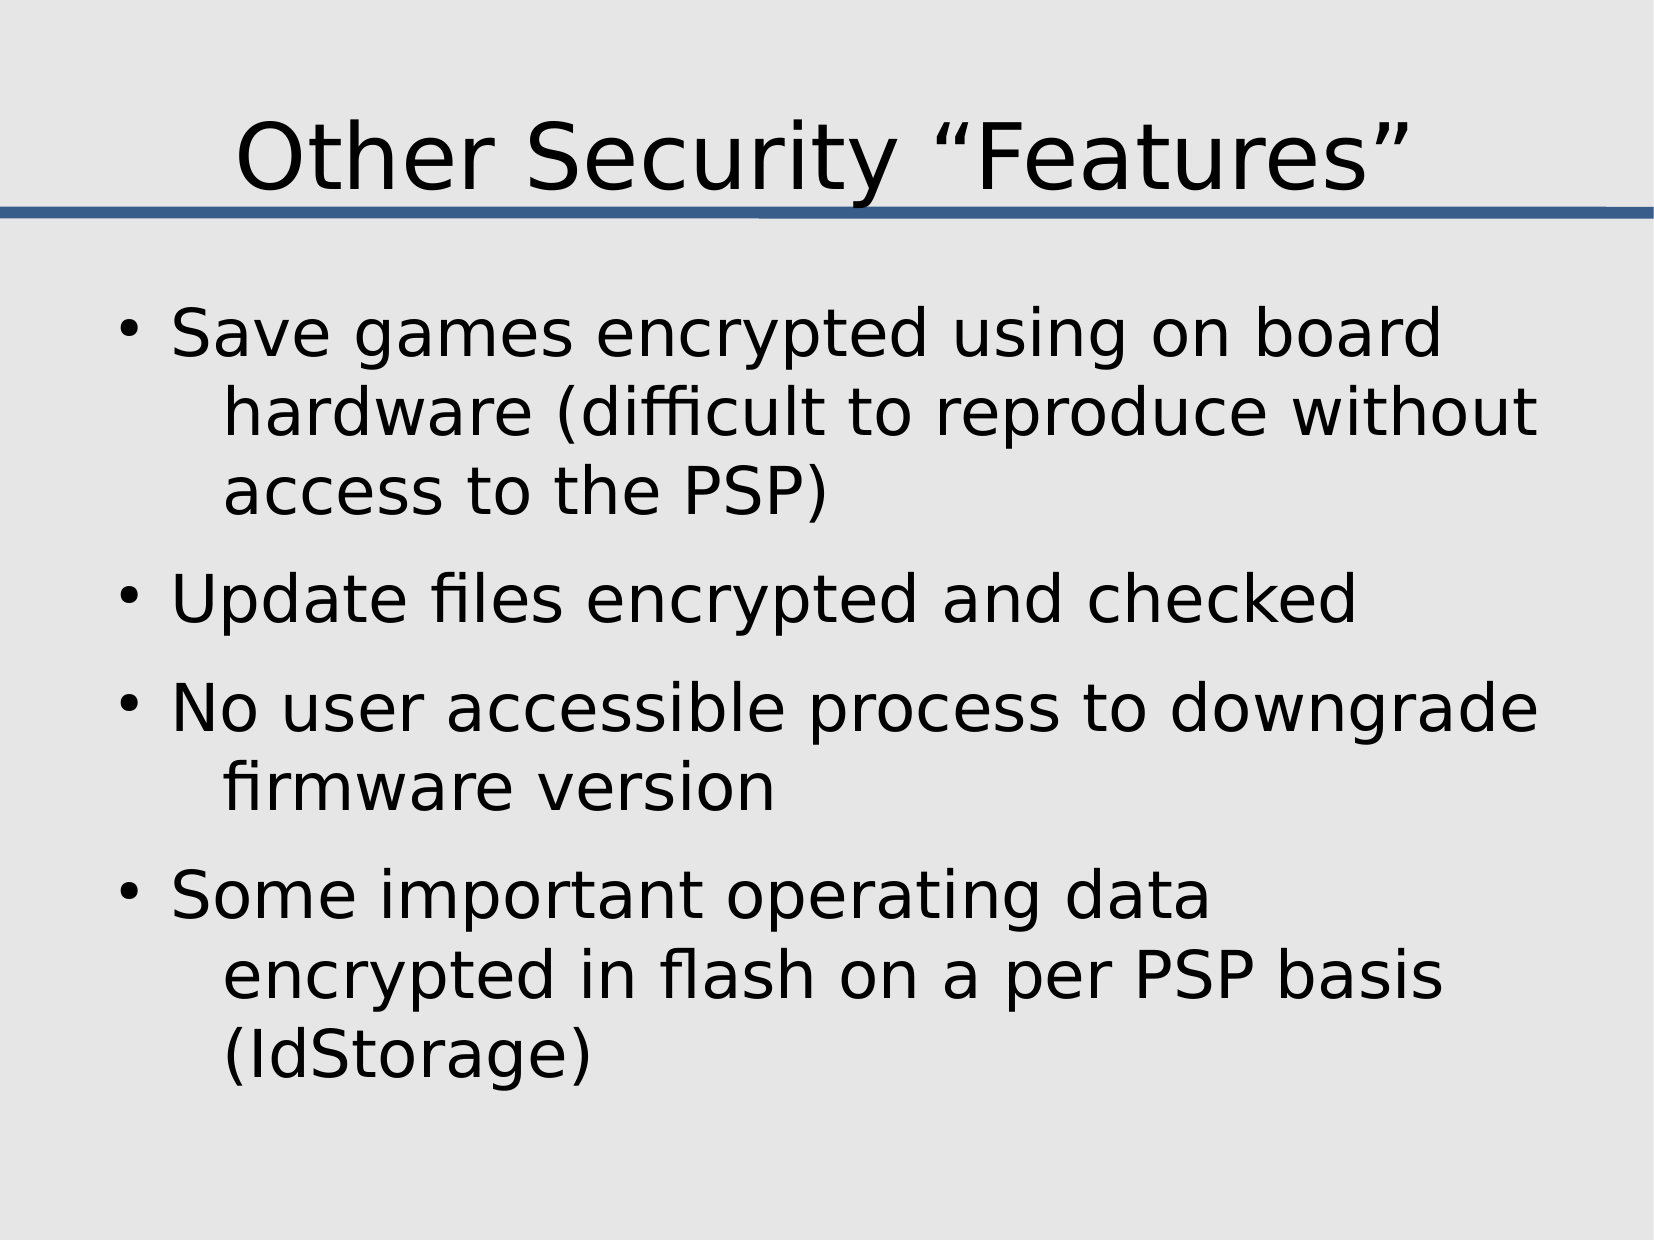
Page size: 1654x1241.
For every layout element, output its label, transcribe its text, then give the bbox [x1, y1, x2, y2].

list Save games encrypted using on board hardware (difficult to reproduce without access to the PSP) Update files encrypted and checked No user accessible process to downgrade firmware version Some important operating data encrypted in flash on a per PSP basis (IdStorage) [82, 290, 1571, 1094]
title Other Security “Features” [82, 56, 1571, 250]
